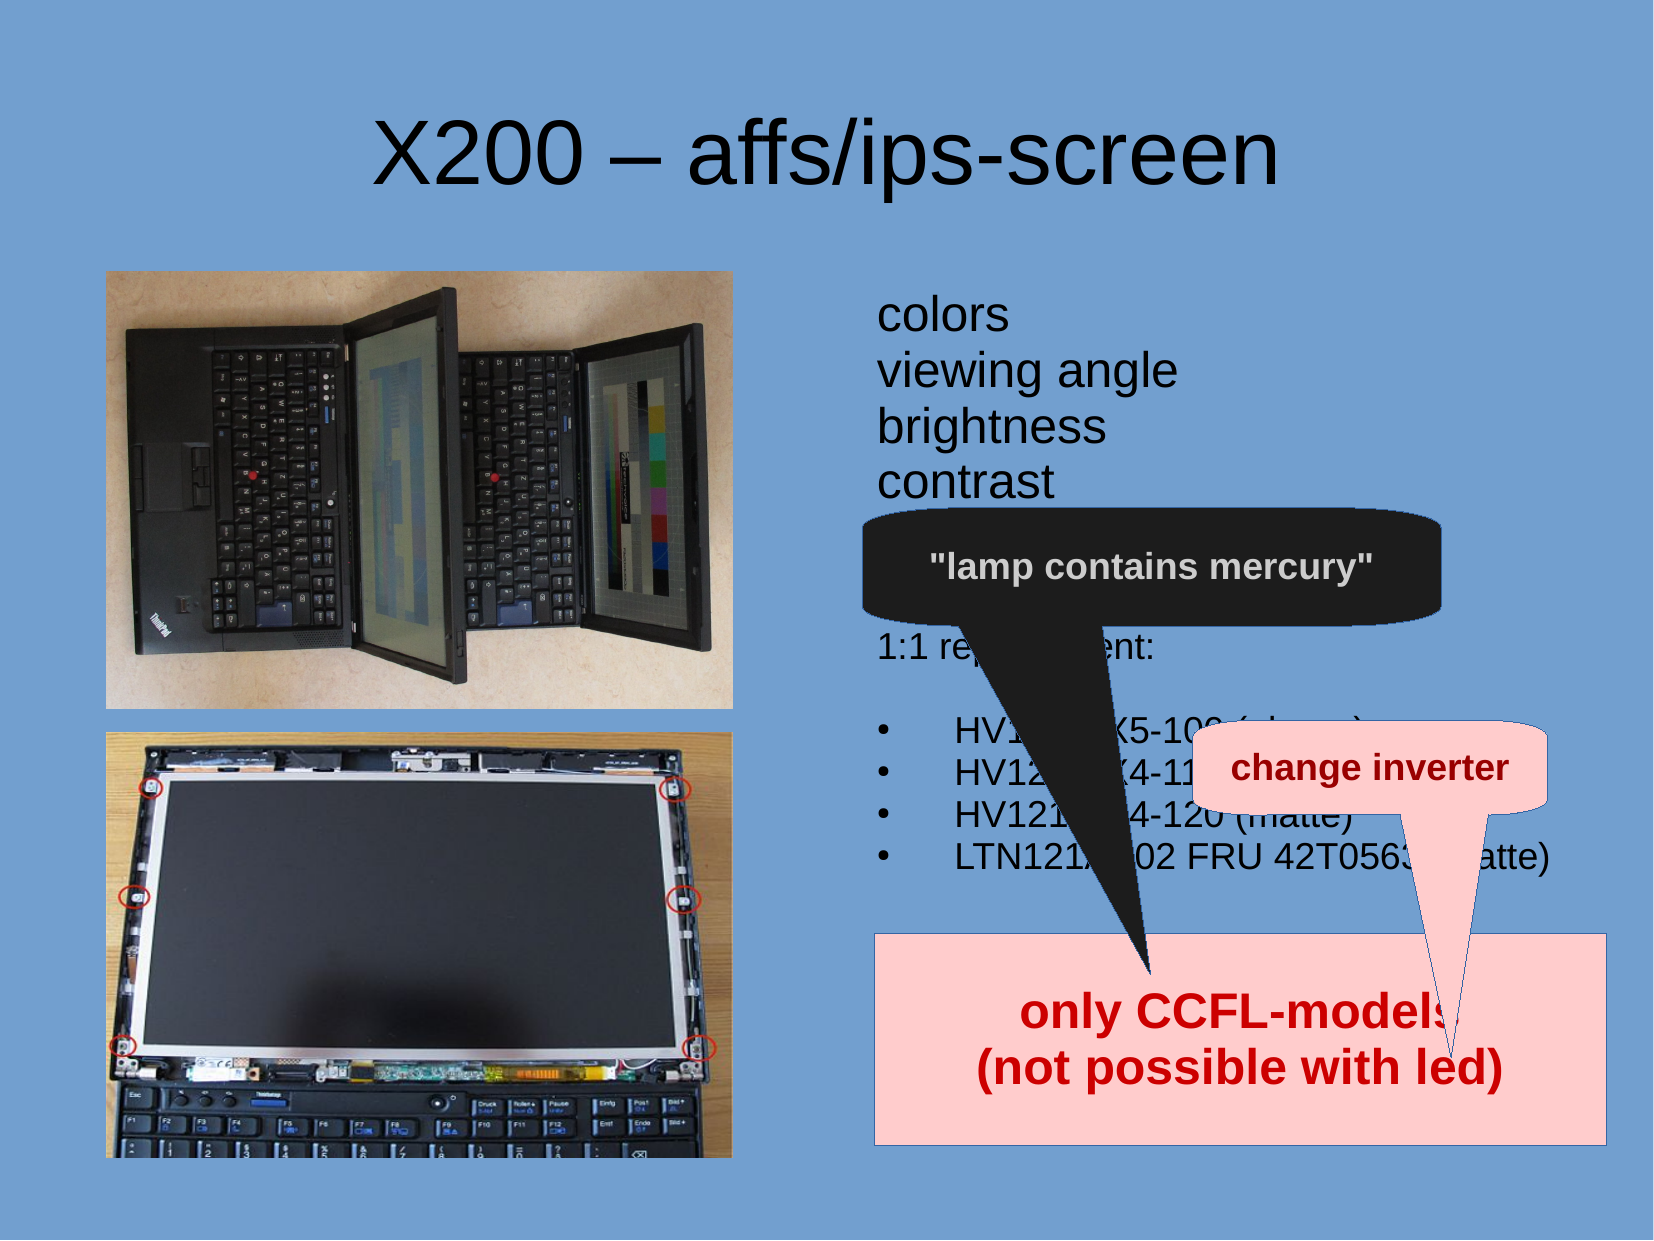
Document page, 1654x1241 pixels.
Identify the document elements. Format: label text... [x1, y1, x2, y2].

picture [106, 271, 733, 709]
picture [106, 732, 733, 1158]
title X200 – affs/ips-screen [82, 49, 1571, 257]
text_box "lamp contains mercury" [862, 507, 1442, 975]
text_box colors viewing angle brightness contrast sharpness 1:1 replacement: HV121WX5-100 (glossy) HV121WX4-110 (glossy) HV121WX4-120 (matte) LTN121AP02 FRU 42T0563 (matte) [862, 279, 1607, 889]
text_box colors viewing angle brightness contrast sharpness 1:1 replacement: HV121WX5-100 (glossy) HV121WX4-110 (glossy) HV121WX4-120 (matte) LTN121AP02 FRU 42T0563 (matte) [862, 609, 1102, 889]
text_box only CCFL-models (not possible with led) [874, 933, 1607, 1146]
text_box change inverter [1192, 720, 1548, 1058]
